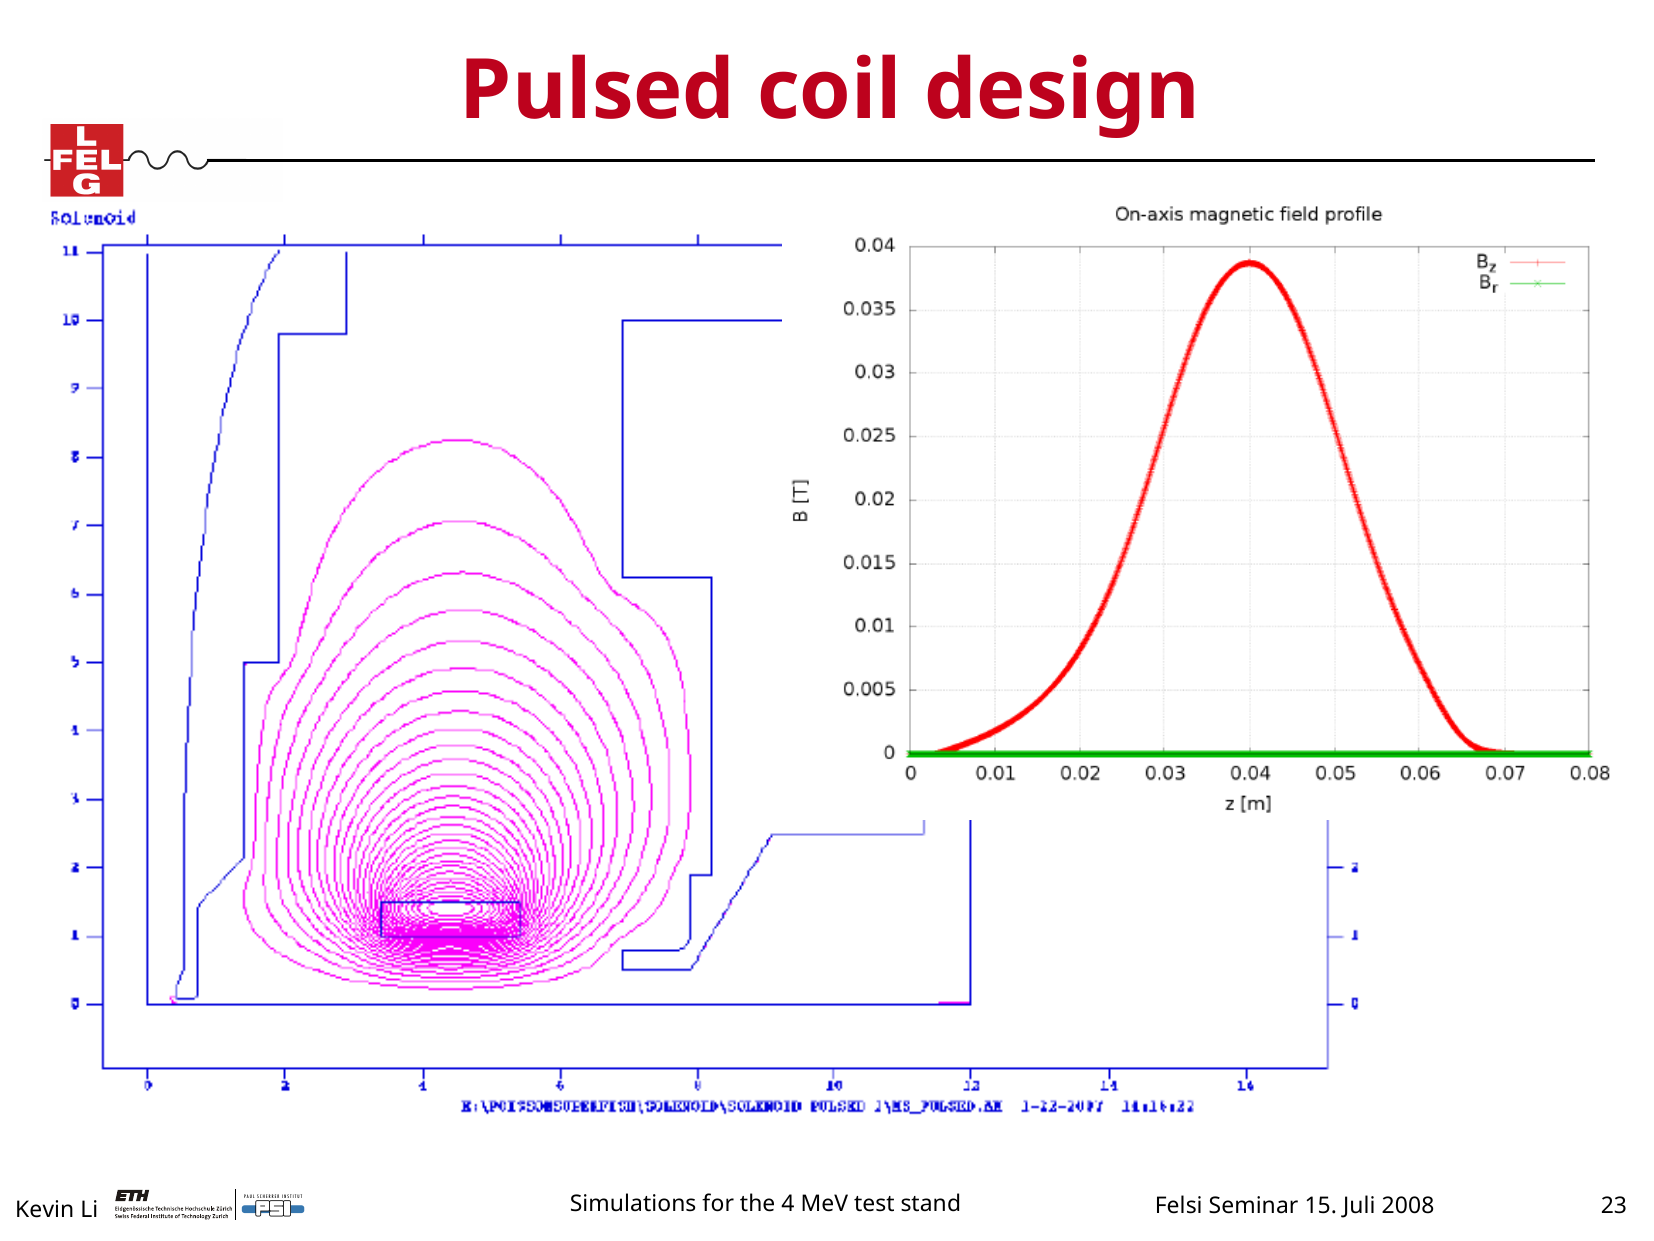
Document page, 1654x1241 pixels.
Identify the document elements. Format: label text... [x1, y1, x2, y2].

picture [42, 118, 283, 202]
picture [238, 1189, 308, 1220]
title Pulsed coil design [124, 17, 1537, 156]
picture [29, 191, 1625, 1123]
